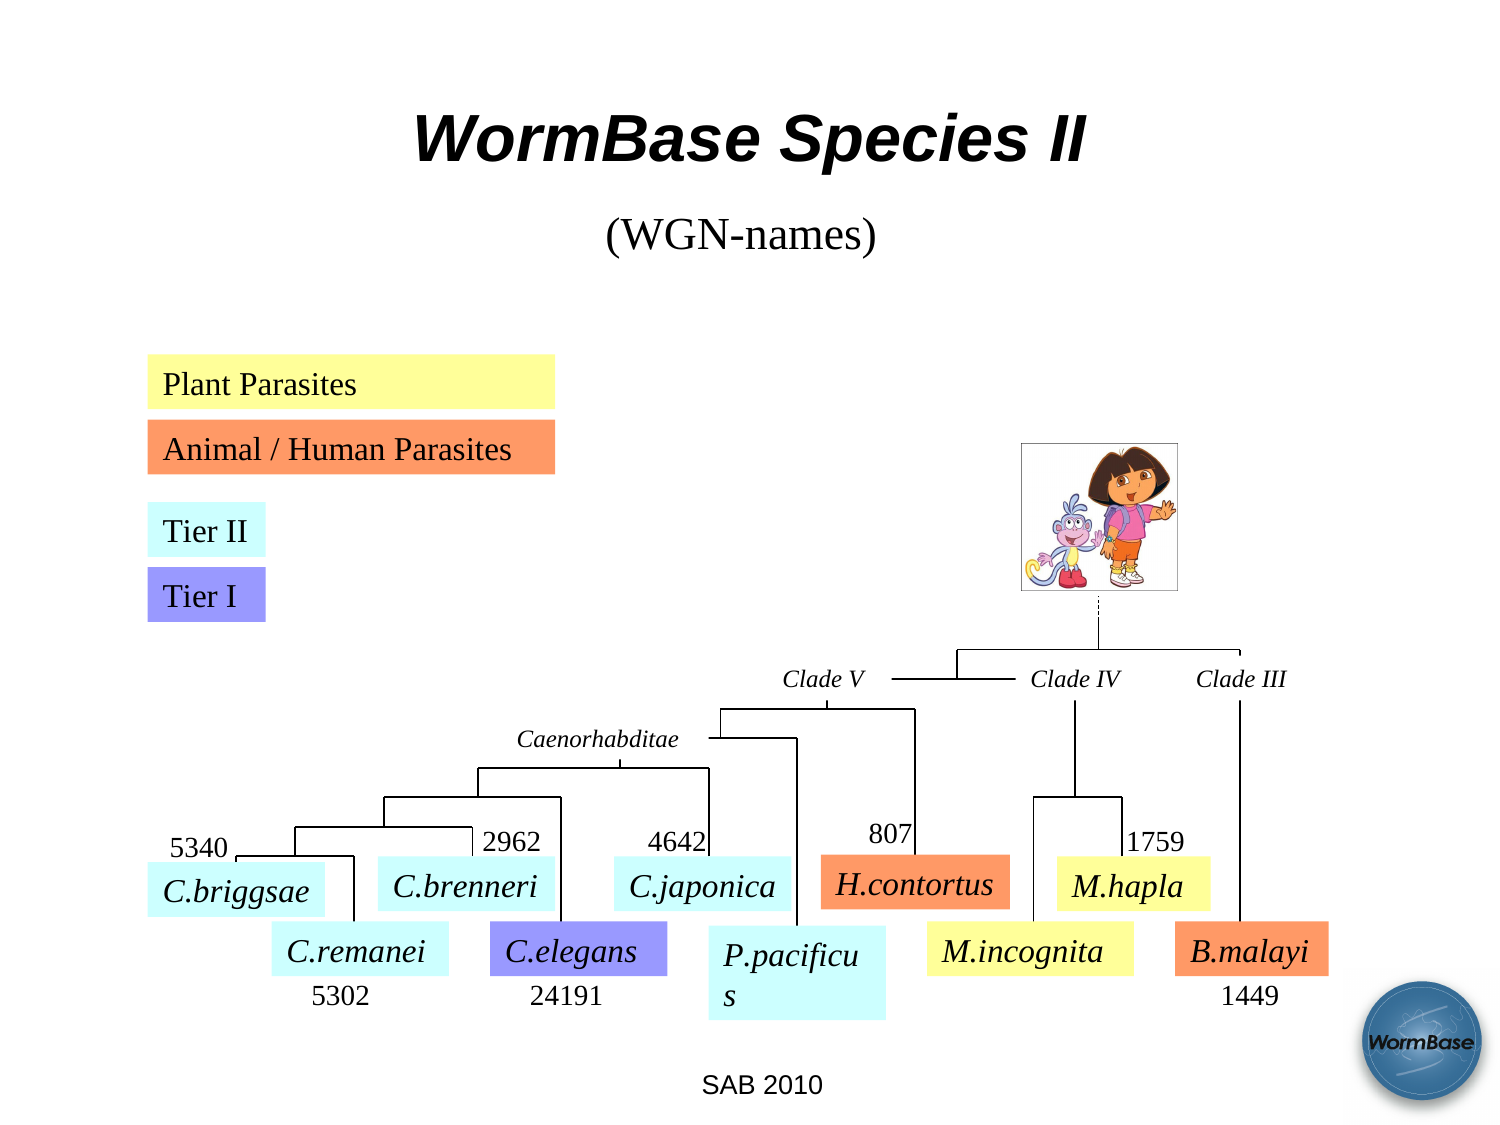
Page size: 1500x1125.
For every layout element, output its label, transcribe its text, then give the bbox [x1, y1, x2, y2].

text_box C.elegans [490, 921, 668, 977]
text_box Tier II [147, 502, 266, 557]
text_box Tier I [147, 567, 266, 622]
picture [1021, 443, 1178, 591]
text_box 807 [853, 806, 927, 857]
text_box C.brenneri [377, 856, 556, 912]
text_box M.hapla [1057, 856, 1211, 912]
text_box 4642 [633, 815, 721, 865]
text_box C.remanei [271, 921, 449, 977]
text_box C.japonica [614, 856, 792, 912]
text_box 1759 [1111, 815, 1199, 865]
text_box Clade V [767, 655, 892, 701]
text_box Clade IV [1015, 655, 1140, 701]
text_box B.malayi [1175, 921, 1329, 977]
text_box P.pacificus [708, 925, 886, 981]
text_box M.incognita [927, 921, 1134, 977]
text_box Animal / Human Parasites [147, 419, 556, 475]
text_box 1449 [1205, 968, 1294, 1019]
title WormBase Species II [75, 37, 1425, 241]
text_box 2962 [467, 815, 556, 865]
text_box H.contortus [820, 854, 1010, 910]
text_box C.briggsae [147, 862, 325, 917]
picture [1343, 968, 1500, 1125]
text_box Plant Parasites [147, 354, 556, 410]
text_box Caenorhabditae [501, 714, 709, 760]
text_box 5340 [154, 821, 243, 871]
text_box (WGN-names) [590, 195, 975, 266]
text_box 5302 [296, 968, 385, 1019]
text_box Clade III [1181, 655, 1306, 701]
text_box 24191 [514, 968, 618, 1019]
